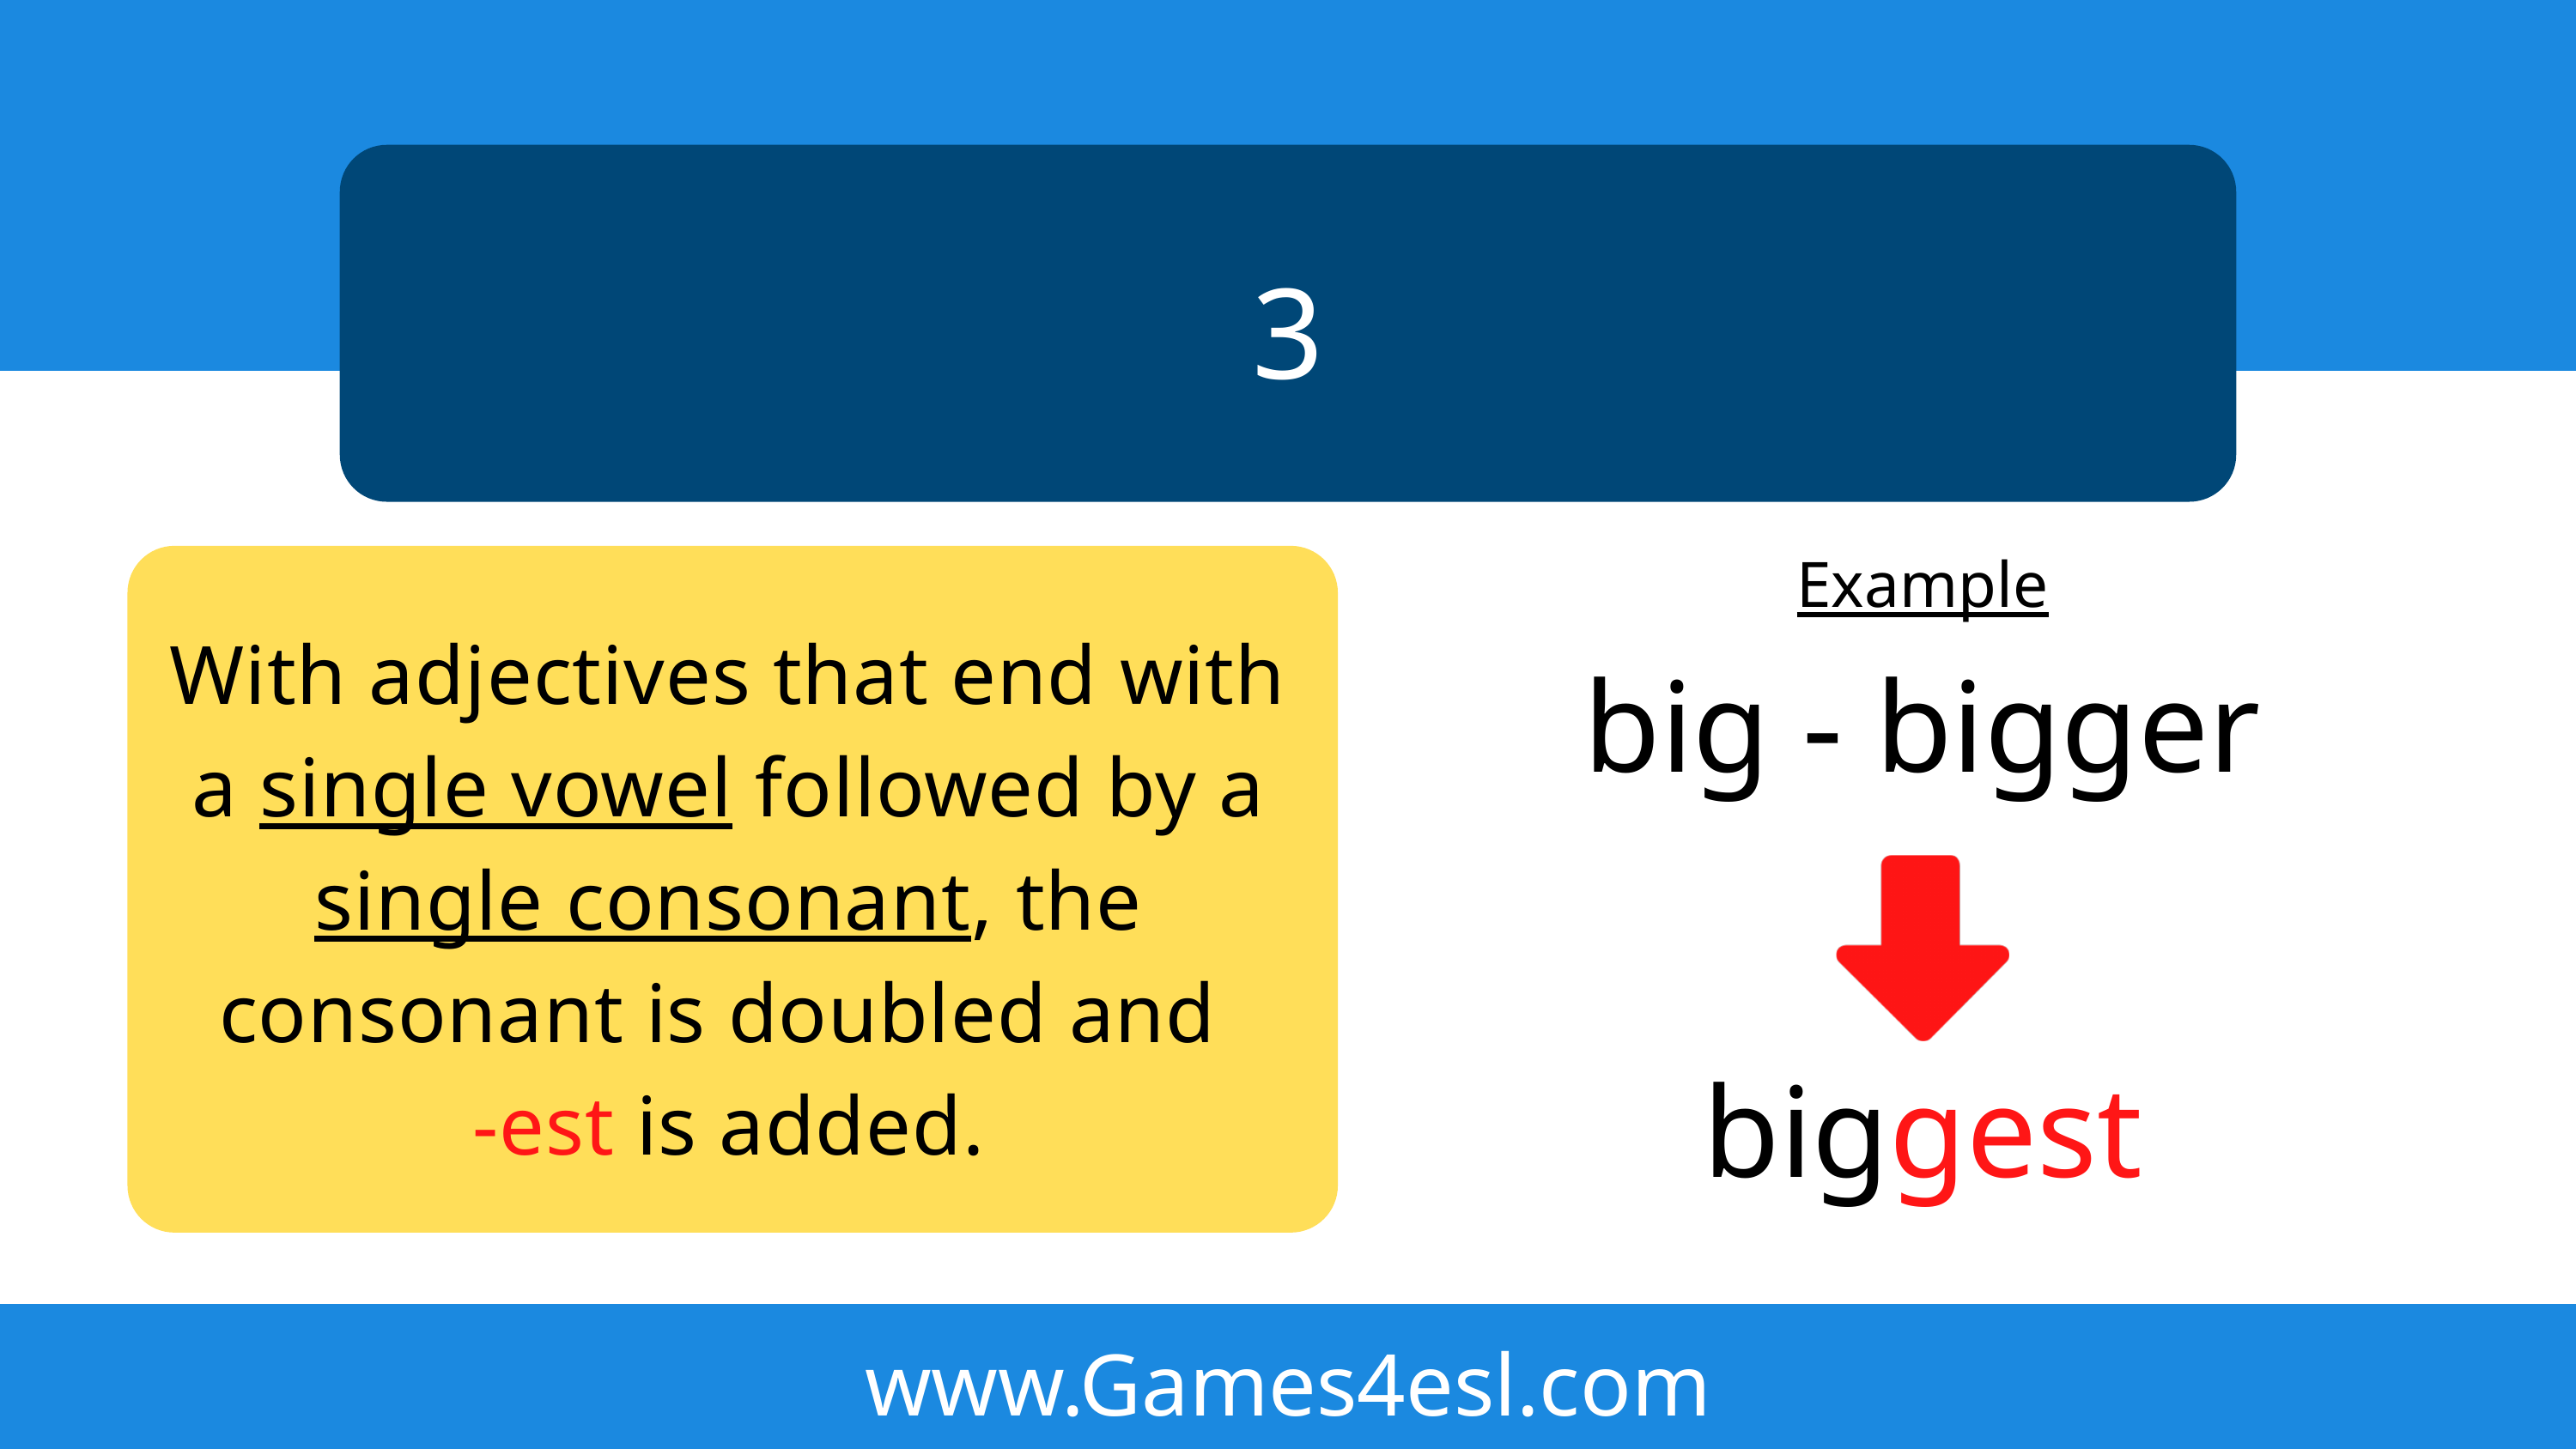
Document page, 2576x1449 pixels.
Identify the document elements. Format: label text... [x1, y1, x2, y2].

text_box 3 [434, 228, 2142, 398]
text_box www.Games4esl.com [842, 1314, 1734, 1426]
text_box [0, 0, 2576, 502]
picture [1836, 855, 2009, 1041]
text_box [0, 1304, 2576, 1449]
text_box Example [1773, 551, 2072, 621]
text_box big - bigger [1522, 659, 2324, 799]
text_box With adjectives that end with a single vowel followed by a single consonant, the consonant is doubled and -est is added. [169, 608, 1289, 1166]
text_box biggest [1670, 1064, 2175, 1203]
text_box [127, 545, 1339, 1233]
